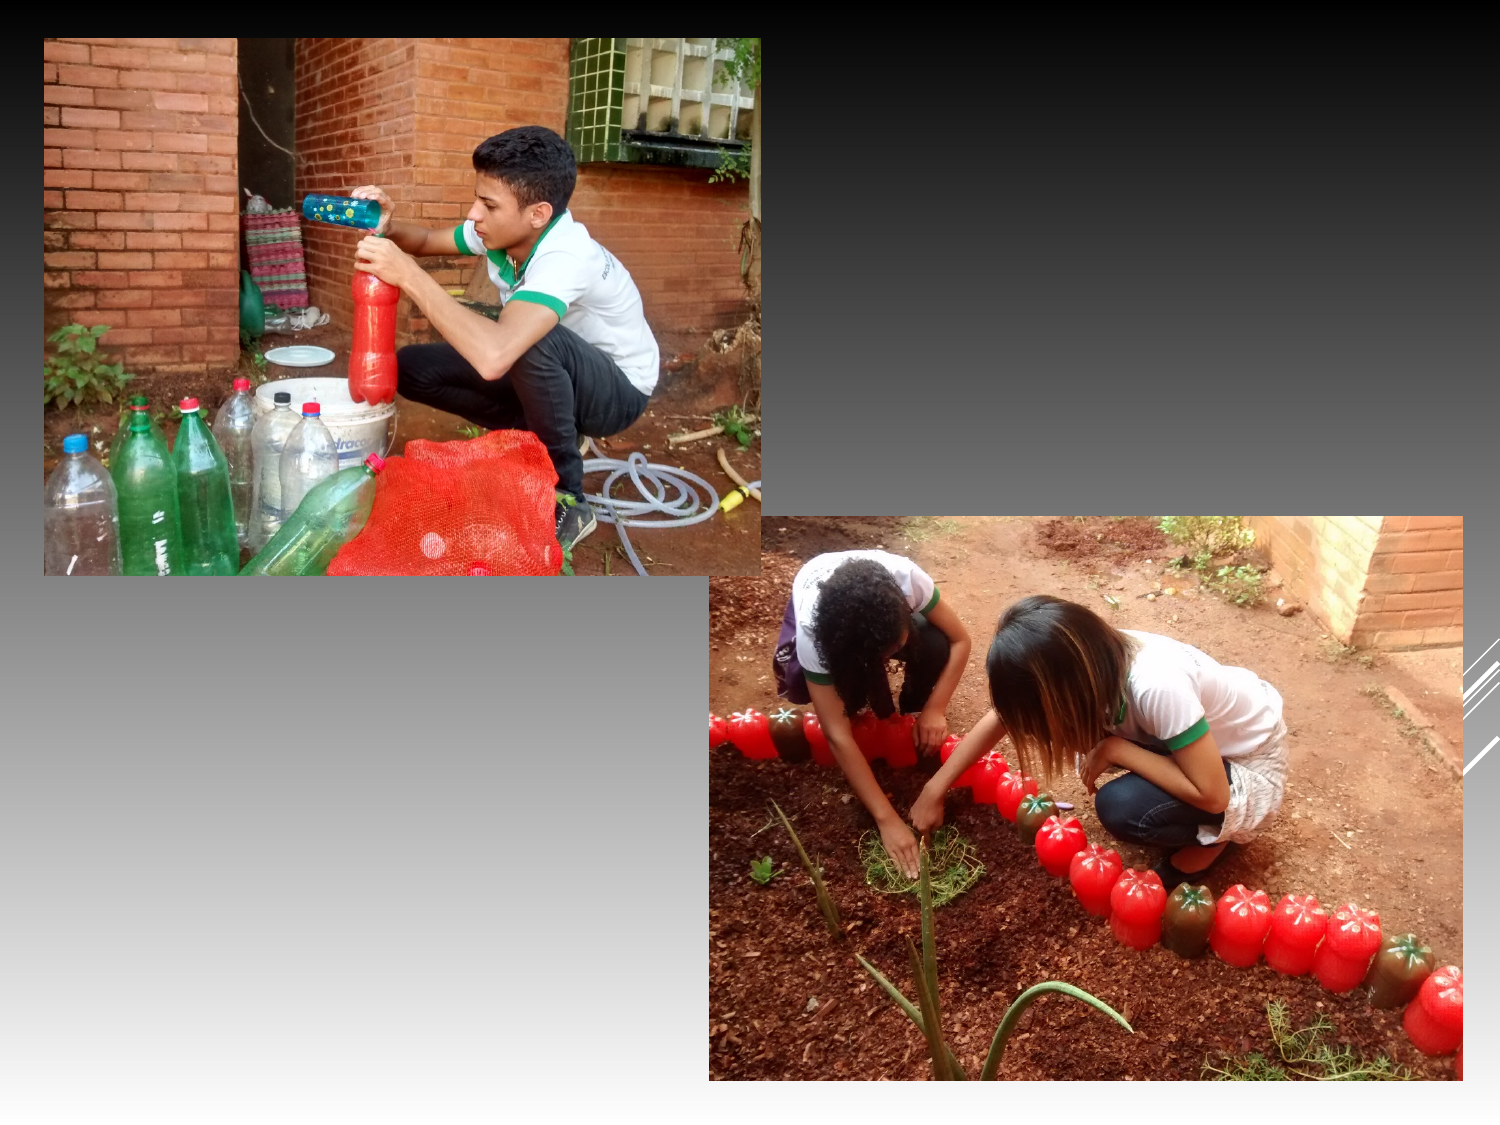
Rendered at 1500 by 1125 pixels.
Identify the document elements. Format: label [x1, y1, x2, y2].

picture [44, 38, 1463, 1081]
